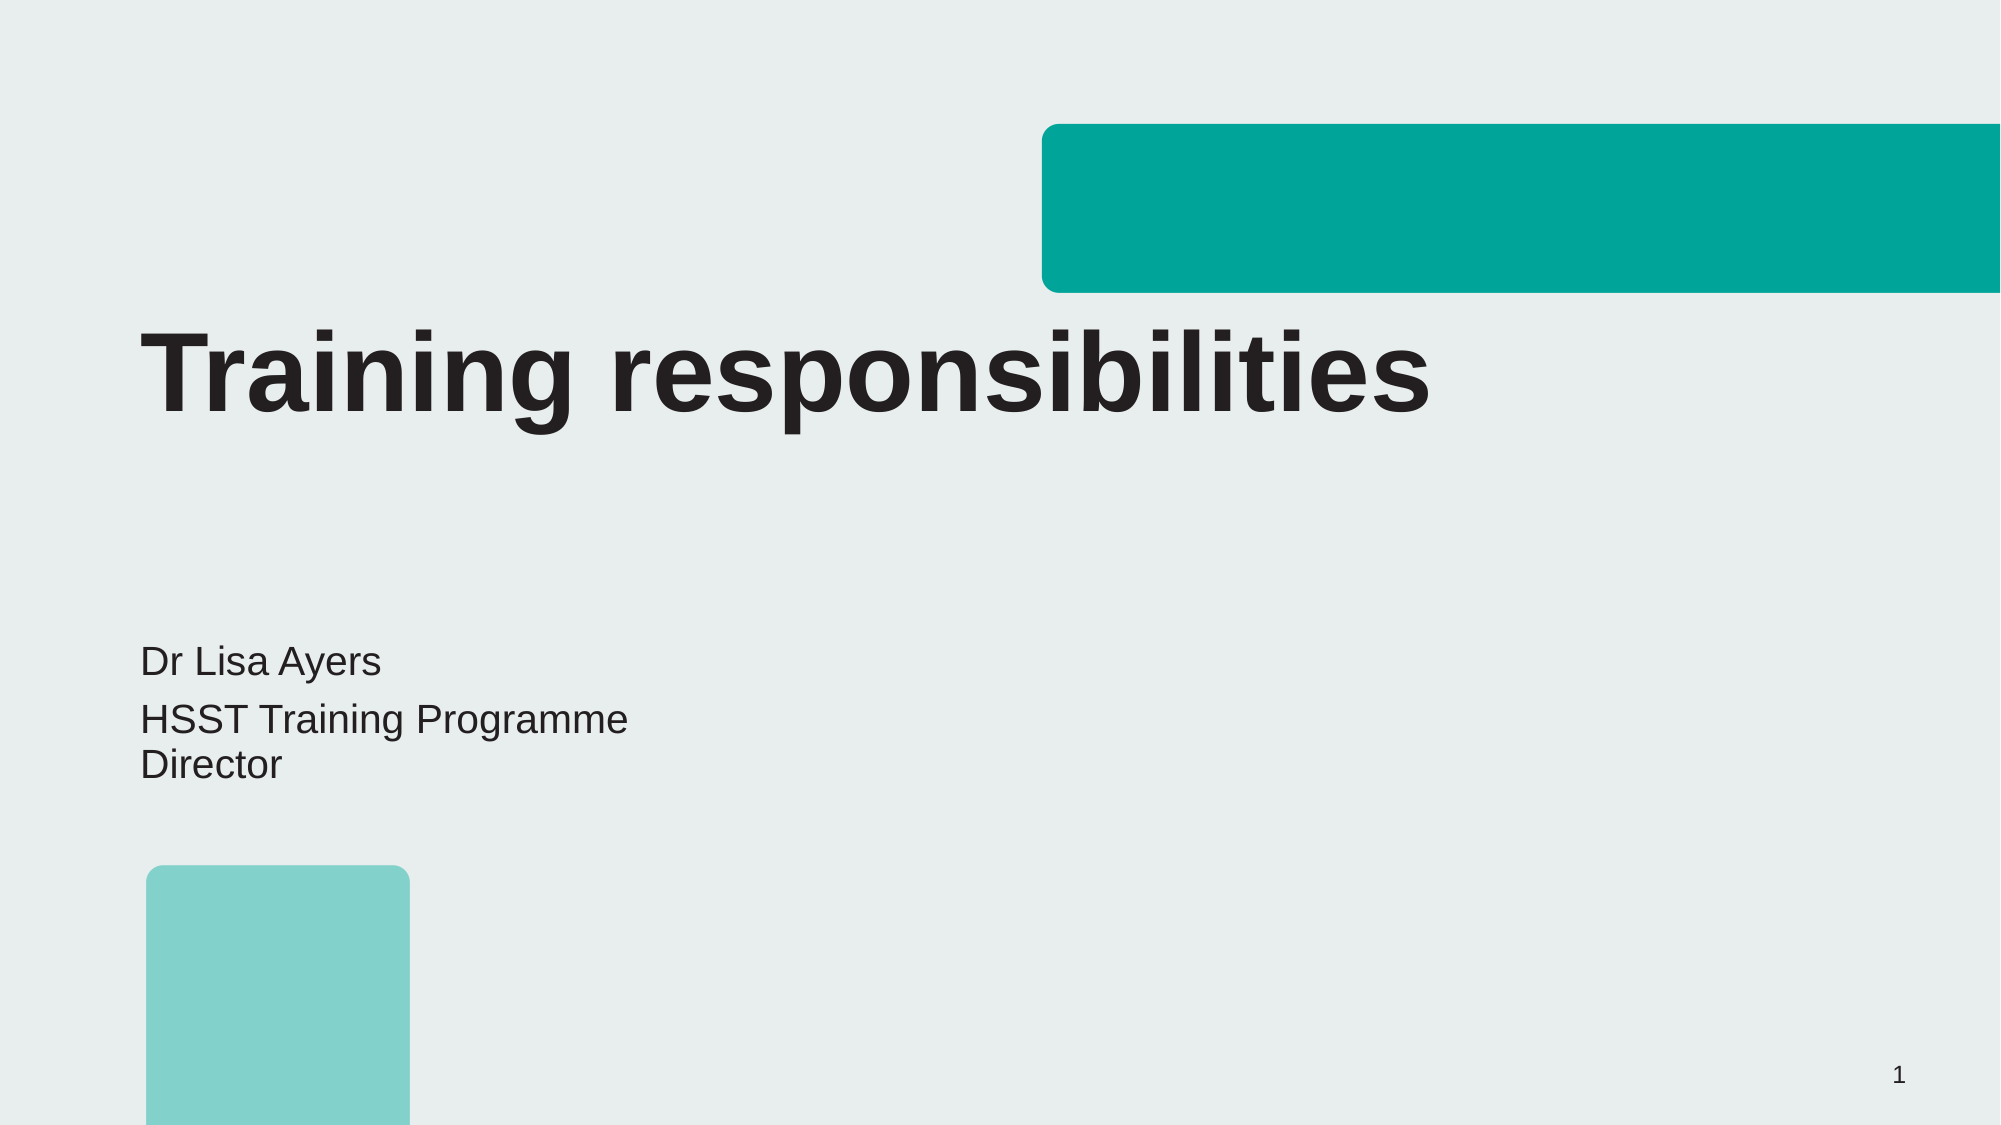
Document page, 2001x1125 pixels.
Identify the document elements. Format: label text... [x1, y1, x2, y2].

list Training responsibilities [140, 314, 1910, 572]
list Dr Lisa Ayers HSST Training Programme Director [140, 629, 1158, 777]
